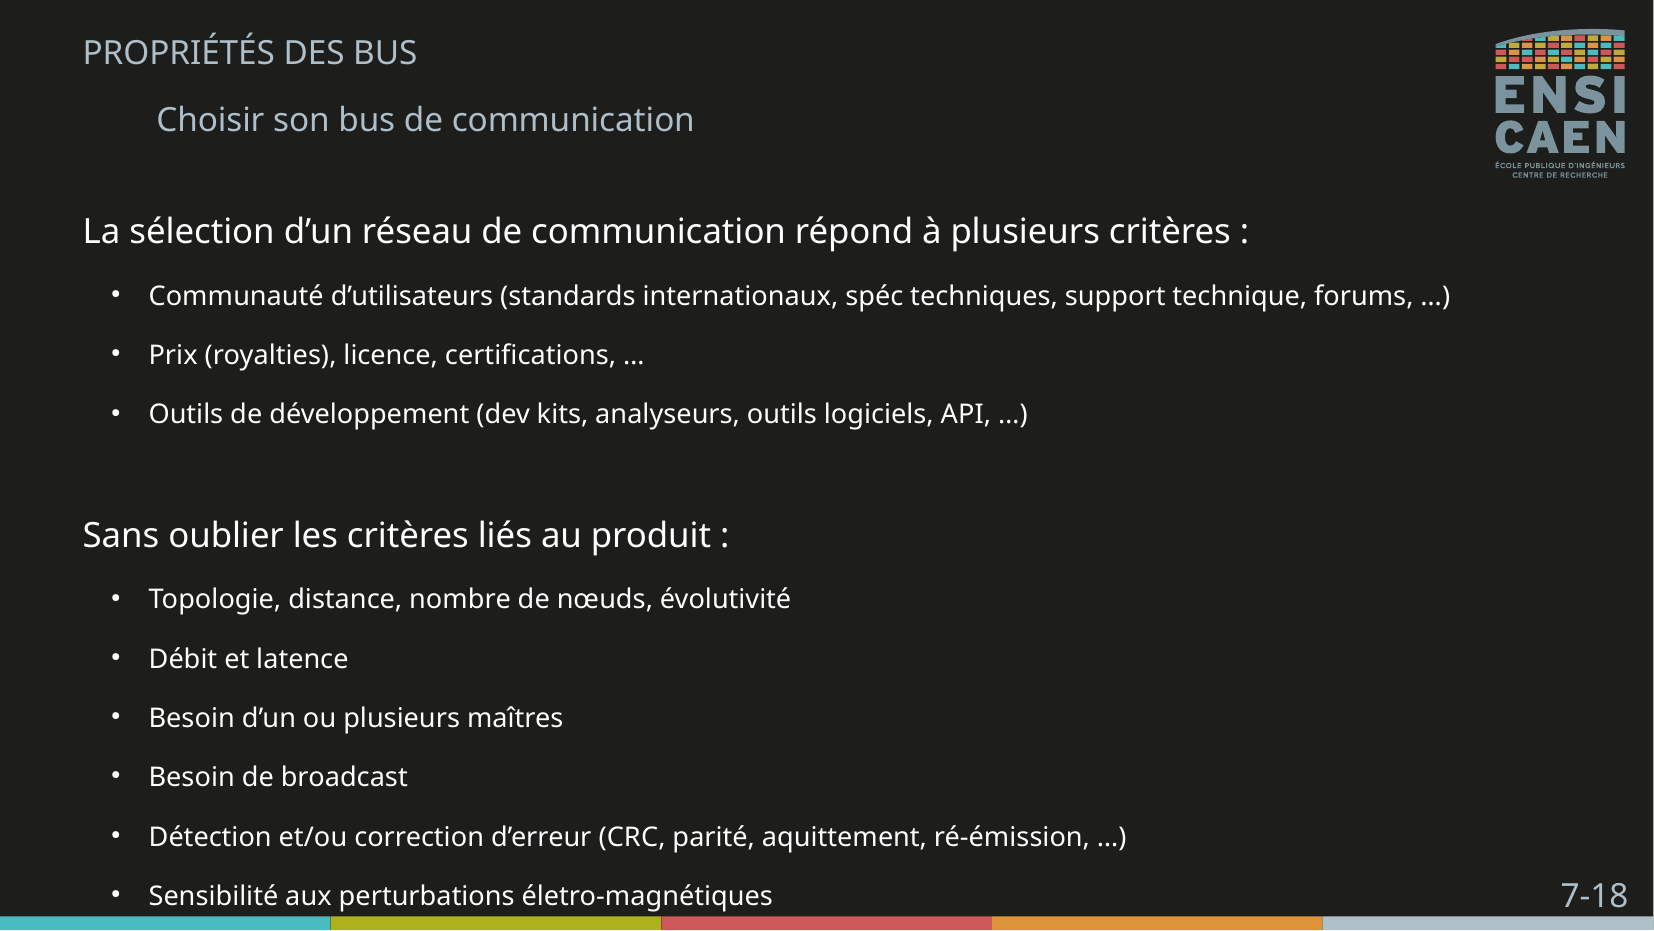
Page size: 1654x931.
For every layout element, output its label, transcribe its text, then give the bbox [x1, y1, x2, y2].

list La sélection d’un réseau de communication répond à plusieurs critères : Communauté d’utilisateurs (standards internationaux, spéc techniques, support technique, forums, …) Prix (royalties), licence, certifications, … Outils de développement (dev kits, analyseurs, outils logiciels, API, …) Sans oublier les critères liés au produit : Topologie, distance, nombre de nœuds, évolutivité Débit et latence Besoin d’un ou plusieurs maîtres Besoin de broadcast Détection et/ou correction d’erreur (CRC, parité, aquittement, ré-émission, …) Sensibilité aux perturbations életro-magnétiques [82, 206, 1571, 916]
title PROPRIÉTÉS DES BUS Choisir son bus de communication [82, 0, 1467, 148]
